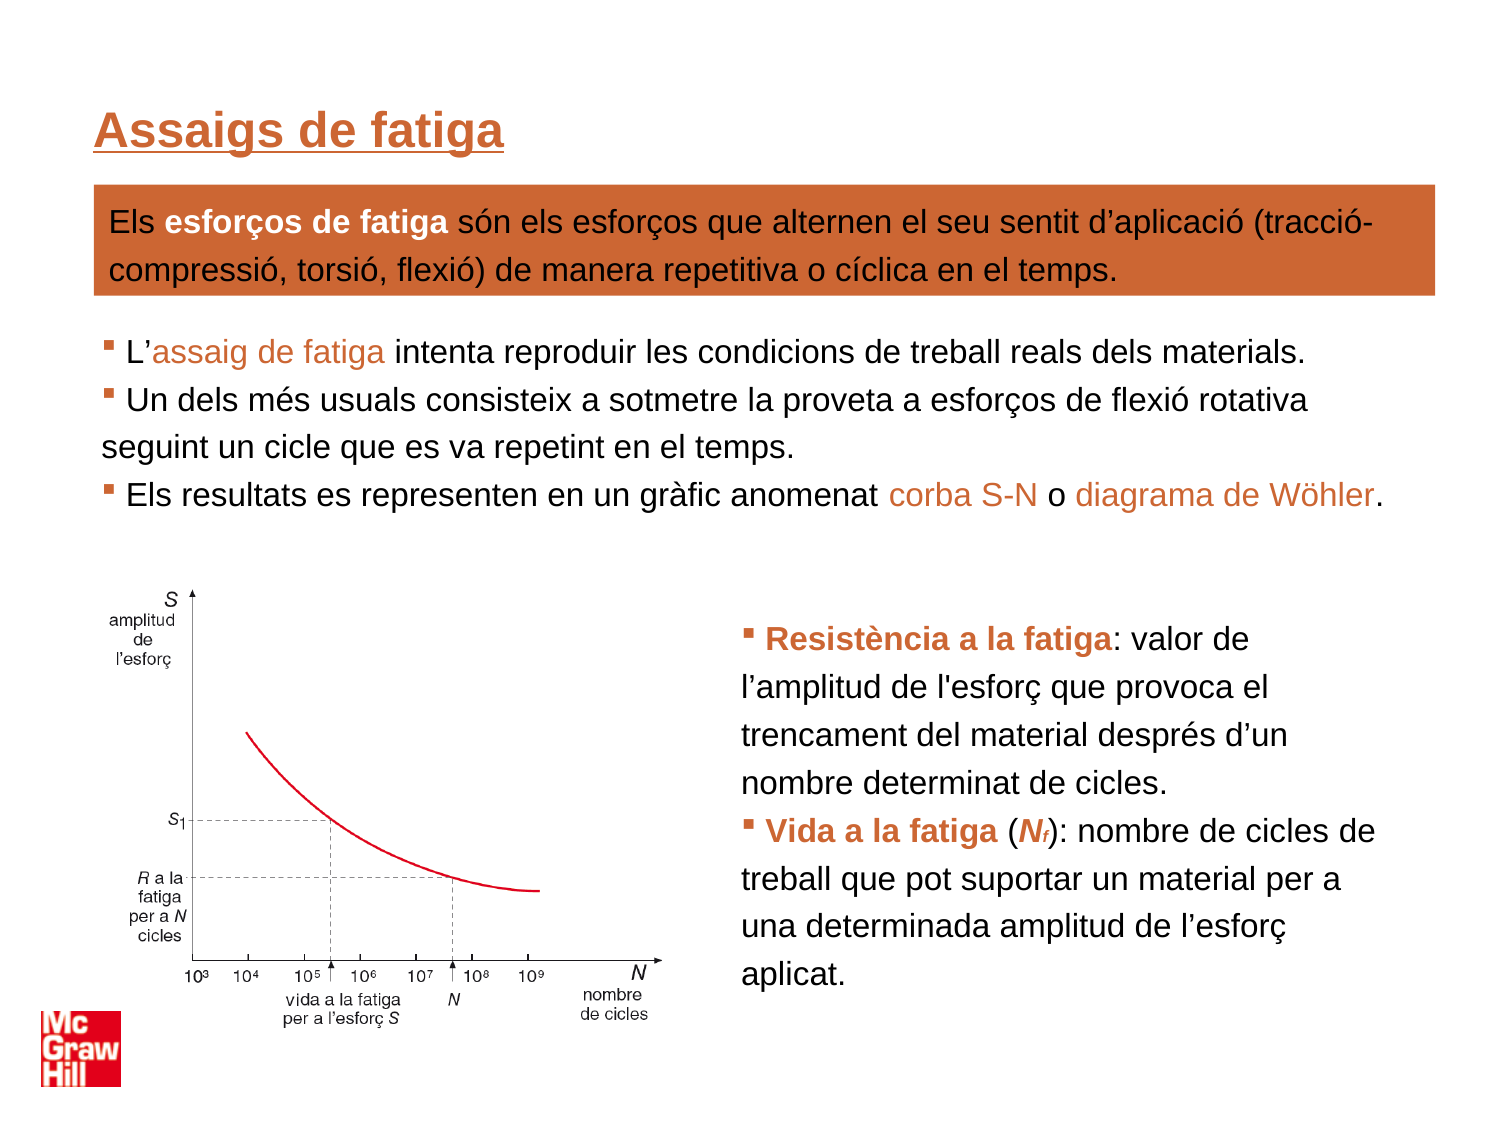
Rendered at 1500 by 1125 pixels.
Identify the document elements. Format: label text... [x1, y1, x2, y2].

text_box Resistència a la fatiga: valor de l’amplitud de l'esforç que provoca el trencament del material després d’un nombre determinat de cicles. Vida a la fatiga (Nf): nombre de cicles de treball que pot suportar un material per a una determinada amplitud de l’esforç aplicat. [726, 601, 1400, 1001]
text_box Assaigs de fatiga [78, 90, 1483, 166]
chart [41, 1011, 121, 1087]
text_box L’assaig de fatiga intenta reproduir les condicions de treball reals dels materials. Un dels més usuals consisteix a sotmetre la proveta a esforços de flexió rotativa seguint un cicle que es va repetint en el temps. Els resultats es representen en un gràfic anomenat corba S-N o diagrama de Wöhler. [86, 314, 1400, 522]
picture [102, 574, 668, 1043]
text_box Els esforços de fatiga són els esforços que alternen el seu sentit d’aplicació (tracció-compressió, torsió, flexió) de manera repetitiva o cíclica en el temps. [93, 184, 1436, 296]
